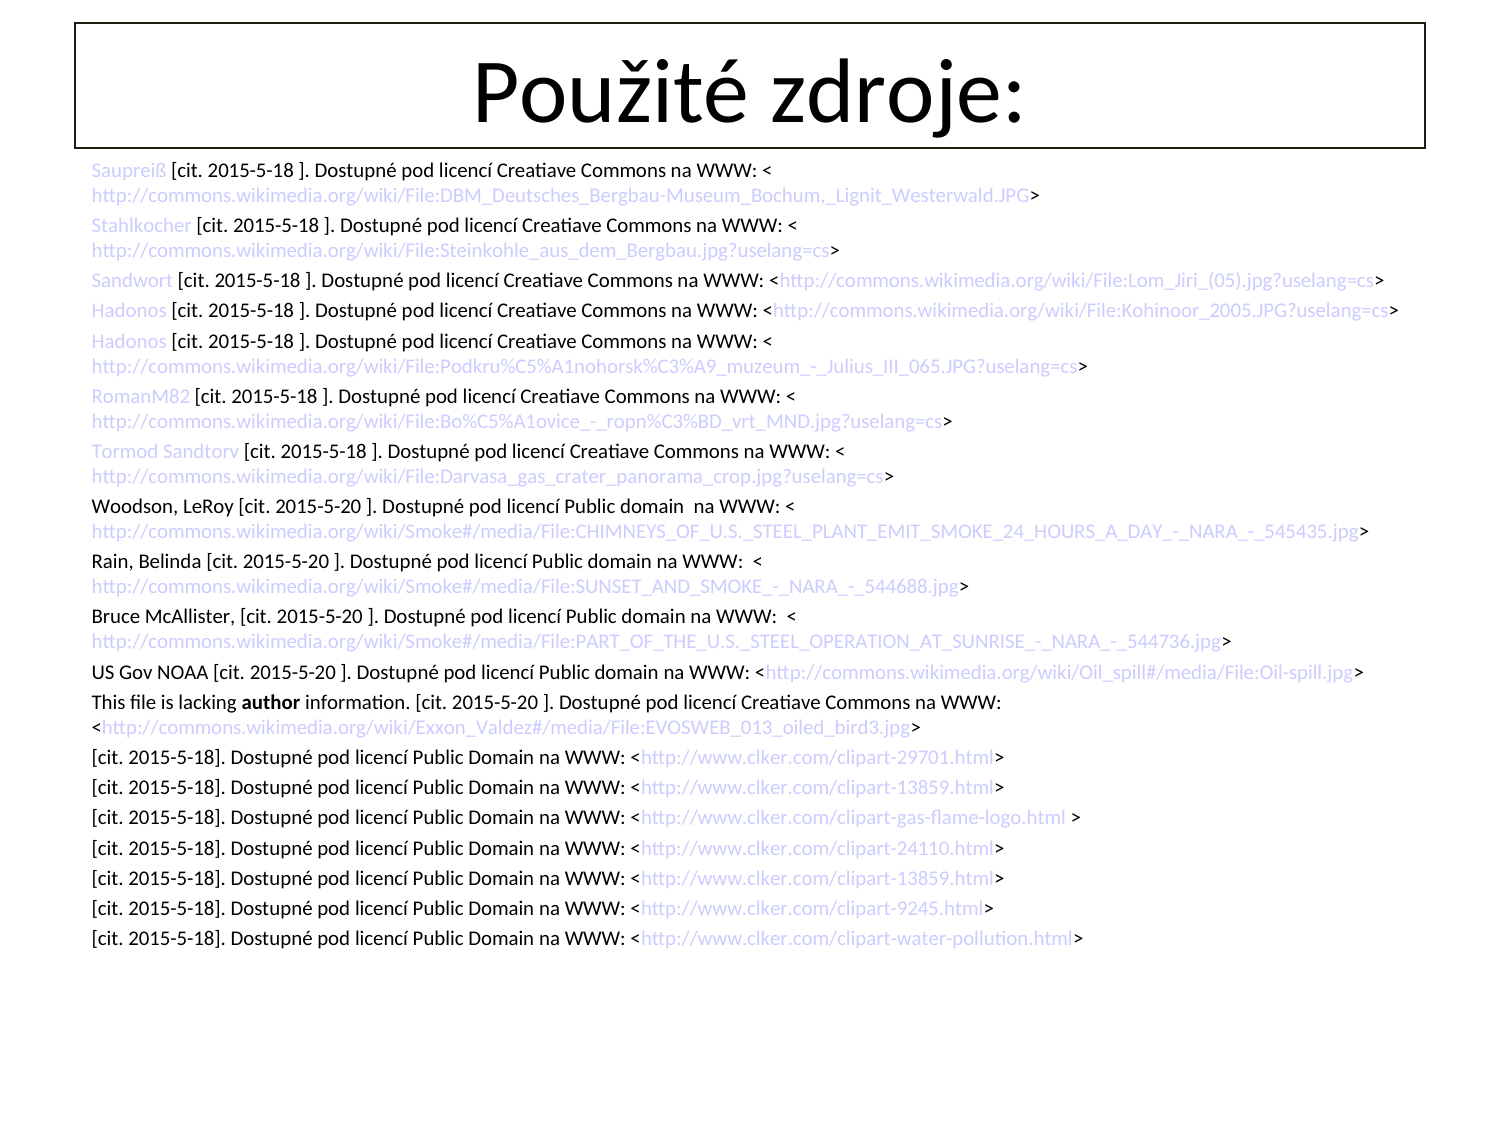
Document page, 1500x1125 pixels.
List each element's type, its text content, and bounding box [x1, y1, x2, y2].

text_box Saupreiß [cit. 2015-5-18 ]. Dostupné pod licencí Creatiave Commons na WWW: <http://commons.wikimedia.org/wiki/File:DBM_Deutsches_Bergbau-Museum_Bochum,_Lignit_Westerwald.JPG> Stahlkocher [cit. 2015-5-18 ]. Dostupné pod licencí Creatiave Commons na WWW: <http://commons.wikimedia.org/wiki/File:Steinkohle_aus_dem_Bergbau.jpg?uselang=cs> Sandwort [cit. 2015-5-18 ]. Dostupné pod licencí Creatiave Commons na WWW: <http://commons.wikimedia.org/wiki/File:Lom_Jiri_(05).jpg?uselang=cs> Hadonos [cit. 2015-5-18 ]. Dostupné pod licencí Creatiave Commons na WWW: <http://commons.wikimedia.org/wiki/File:Kohinoor_2005.JPG?uselang=cs> Hadonos [cit. 2015-5-18 ]. Dostupné pod licencí Creatiave Commons na WWW: <http://commons.wikimedia.org/wiki/File:Podkru%C5%A1nohorsk%C3%A9_muzeum_-_Julius_III_065.JPG?uselang=cs> RomanM82 [cit. 2015-5-18 ]. Dostupné pod licencí Creatiave Commons na WWW: <http://commons.wikimedia.org/wiki/File:Bo%C5%A1ovice_-_ropn%C3%BD_vrt_MND.jpg?uselang=cs> Tormod Sandtorv [cit. 2015-5-18 ]. Dostupné pod licencí Creatiave Commons na WWW: <http://commons.wikimedia.org/wiki/File:Darvasa_gas_crater_panorama_crop.jpg?uselang=cs> Woodson, LeRoy [cit. 2015-5-20 ]. Dostupné pod licencí Public domain na WWW: <http://commons.wikimedia.org/wiki/Smoke#/media/File:CHIMNEYS_OF_U.S._STEEL_PLANT_EMIT_SMOKE_24_HOURS_A_DAY_-_NARA_-_545435.jpg> Rain, Belinda [cit. 2015-5-20 ]. Dostupné pod licencí Public domain na WWW: <http://commons.wikimedia.org/wiki/Smoke#/media/File:SUNSET_AND_SMOKE_-_NARA_-_544688.jpg> Bruce McAllister, [cit. 2015-5-20 ]. Dostupné pod licencí Public domain na WWW: <http://commons.wikimedia.org/wiki/Smoke#/media/File:PART_OF_THE_U.S._STEEL_OPERATION_AT_SUNRISE_-_NARA_-_544736.jpg> US Gov NOAA [cit. 2015-5-20 ]. Dostupné pod licencí Public domain na WWW: <http://commons.wikimedia.org/wiki/Oil_spill#/media/File:Oil-spill.jpg> This file is lacking author information. [cit. 2015-5-20 ]. Dostupné pod licencí Creatiave Commons na WWW: <http://commons.wikimedia.org/wiki/Exxon_Valdez#/media/File:EVOSWEB_013_oiled_bird3.jpg> [cit. 2015-5-18]. Dostupné pod licencí Public Domain na WWW: <http://www.clker.com/clipart-29701.html> [cit. 2015-5-18]. Dostupné pod licencí Public Domain na WWW: <http://www.clker.com/clipart-13859.html> [cit. 2015-5-18]. Dostupné pod licencí Public Domain na WWW: <http://www.clker.com/clipart-gas-flame-logo.html > [cit. 2015-5-18]. Dostupné pod licencí Public Domain na WWW: <http://www.clker.com/clipart-24110.html> [cit. 2015-5-18]. Dostupné pod licencí Public Domain na WWW: <http://www.clker.com/clipart-13859.html> [cit. 2015-5-18]. Dostupné pod licencí Public Domain na WWW: <http://www.clker.com/clipart-9245.html> [cit. 2015-5-18]. Dostupné pod licencí Public Domain na WWW: <http://www.clker.com/clipart-water-pollution.html> [76, 148, 1427, 1010]
text_box Použité zdroje: [75, 22, 1426, 148]
